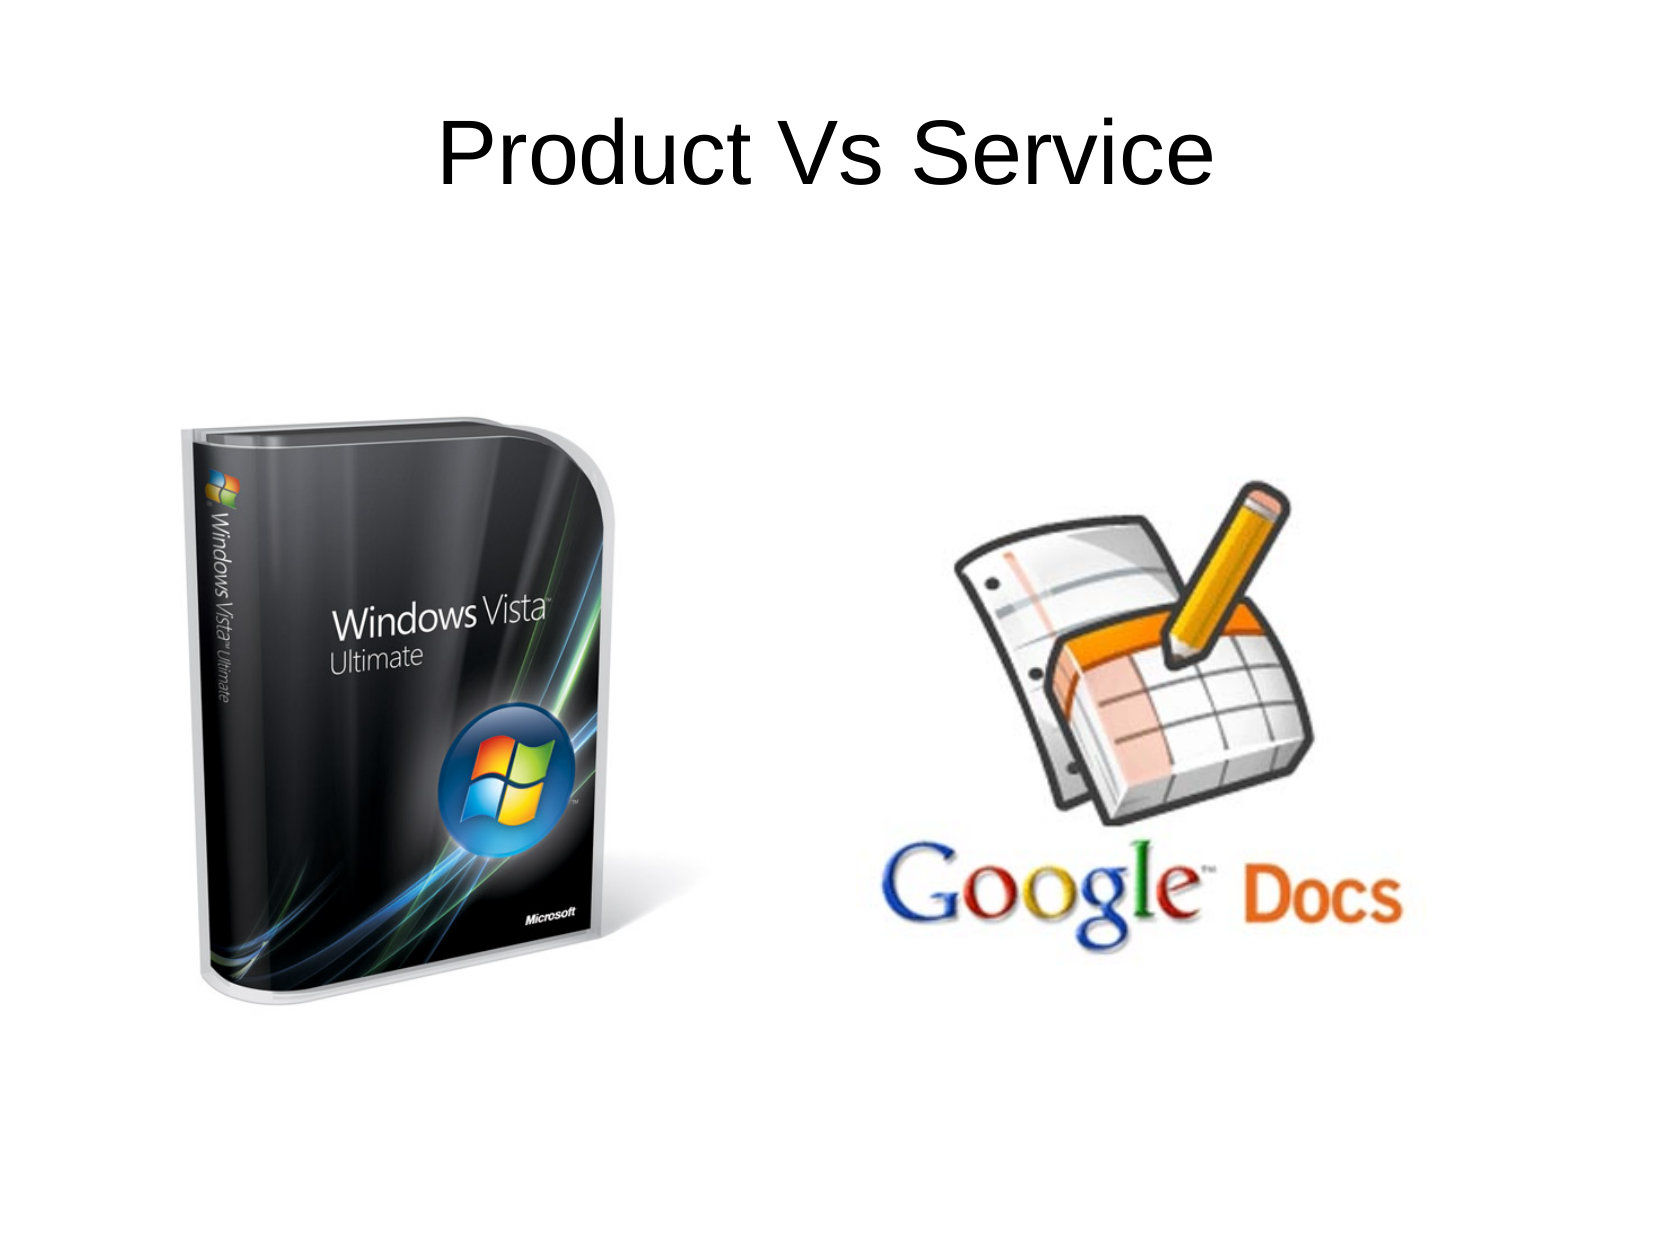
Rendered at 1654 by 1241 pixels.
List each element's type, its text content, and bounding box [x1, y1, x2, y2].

title Product Vs Service [82, 49, 1571, 257]
picture [161, 400, 725, 1021]
picture [856, 449, 1426, 987]
